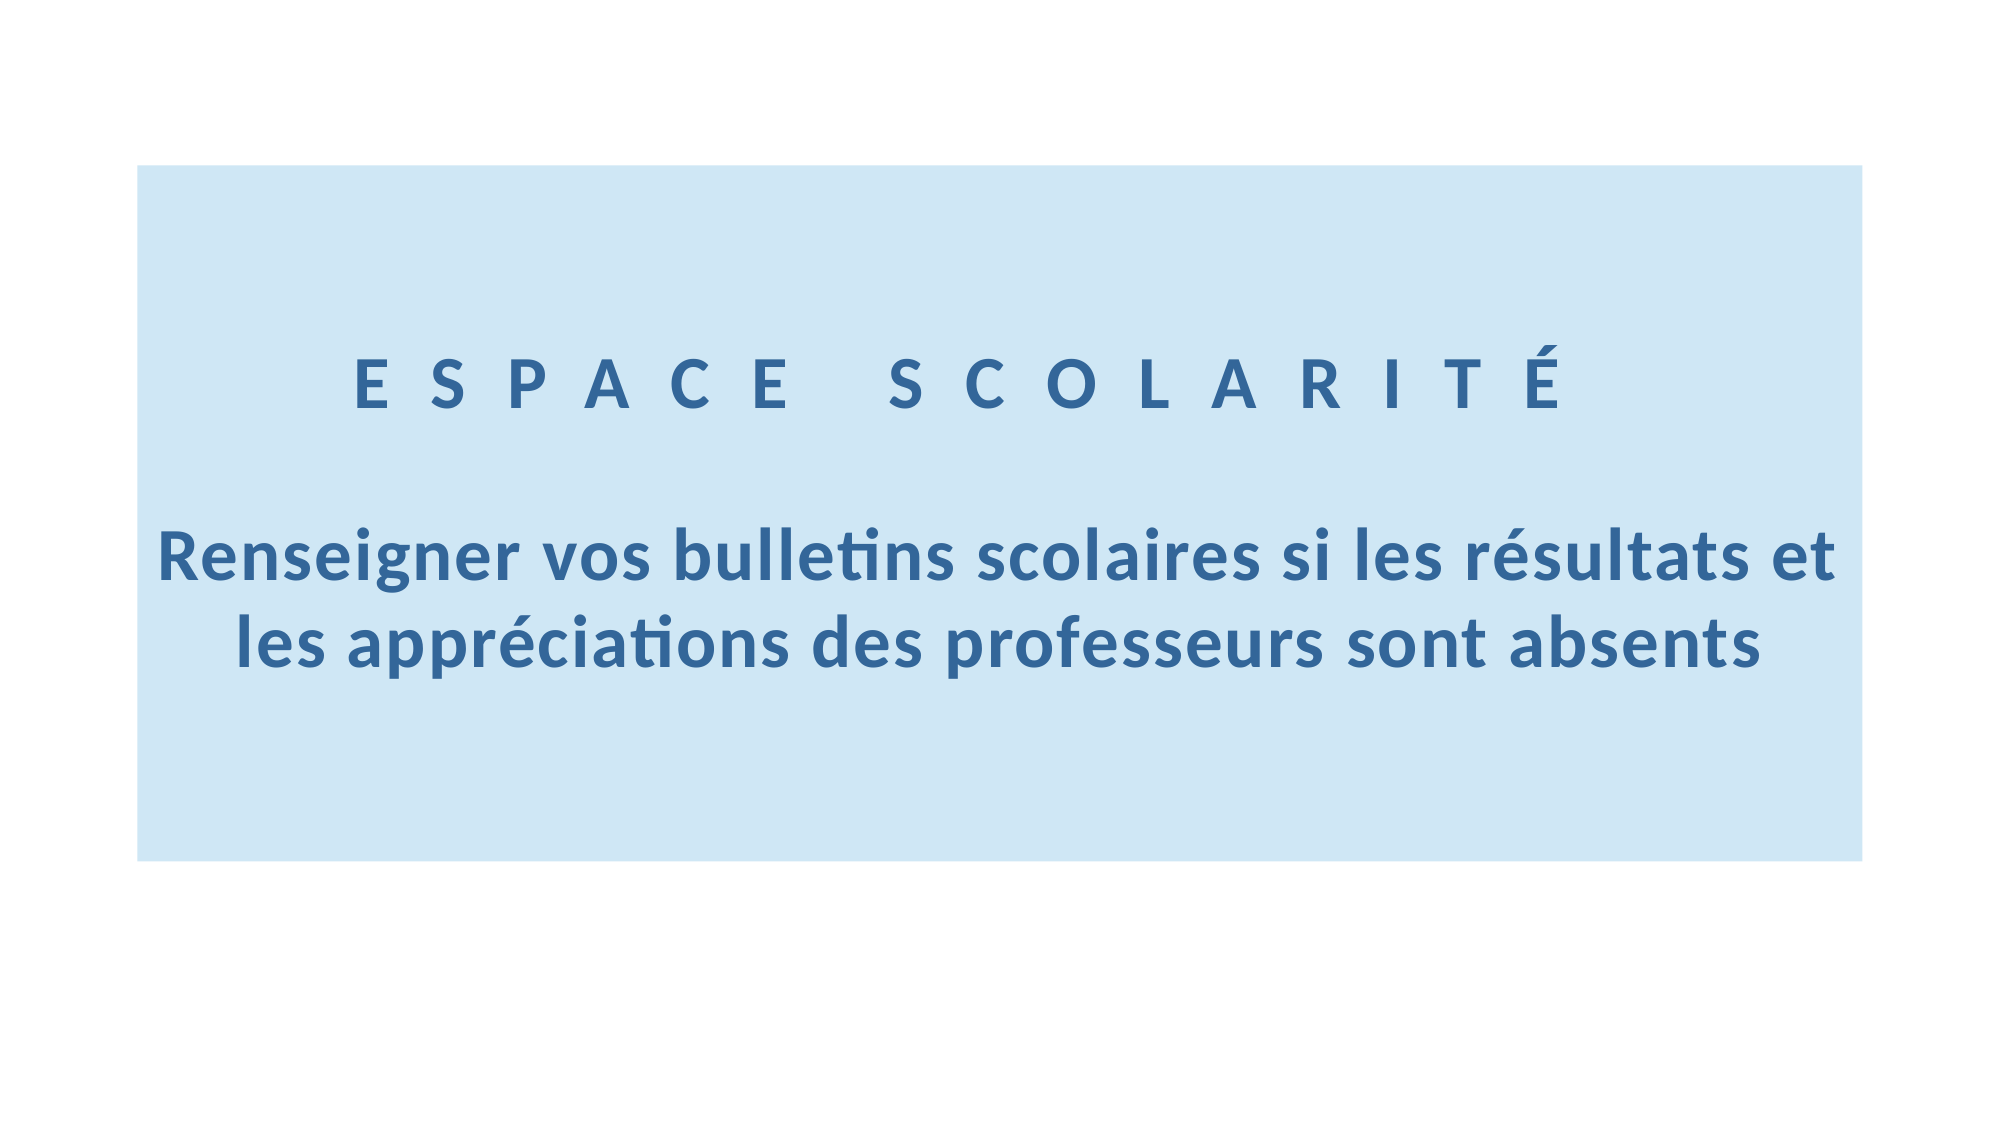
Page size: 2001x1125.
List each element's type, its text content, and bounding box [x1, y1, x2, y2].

title ESPACE SCOLARITÉ Renseigner vos bulletins scolaires si les résultats et les appréciations des professeurs sont absents [137, 165, 1863, 862]
